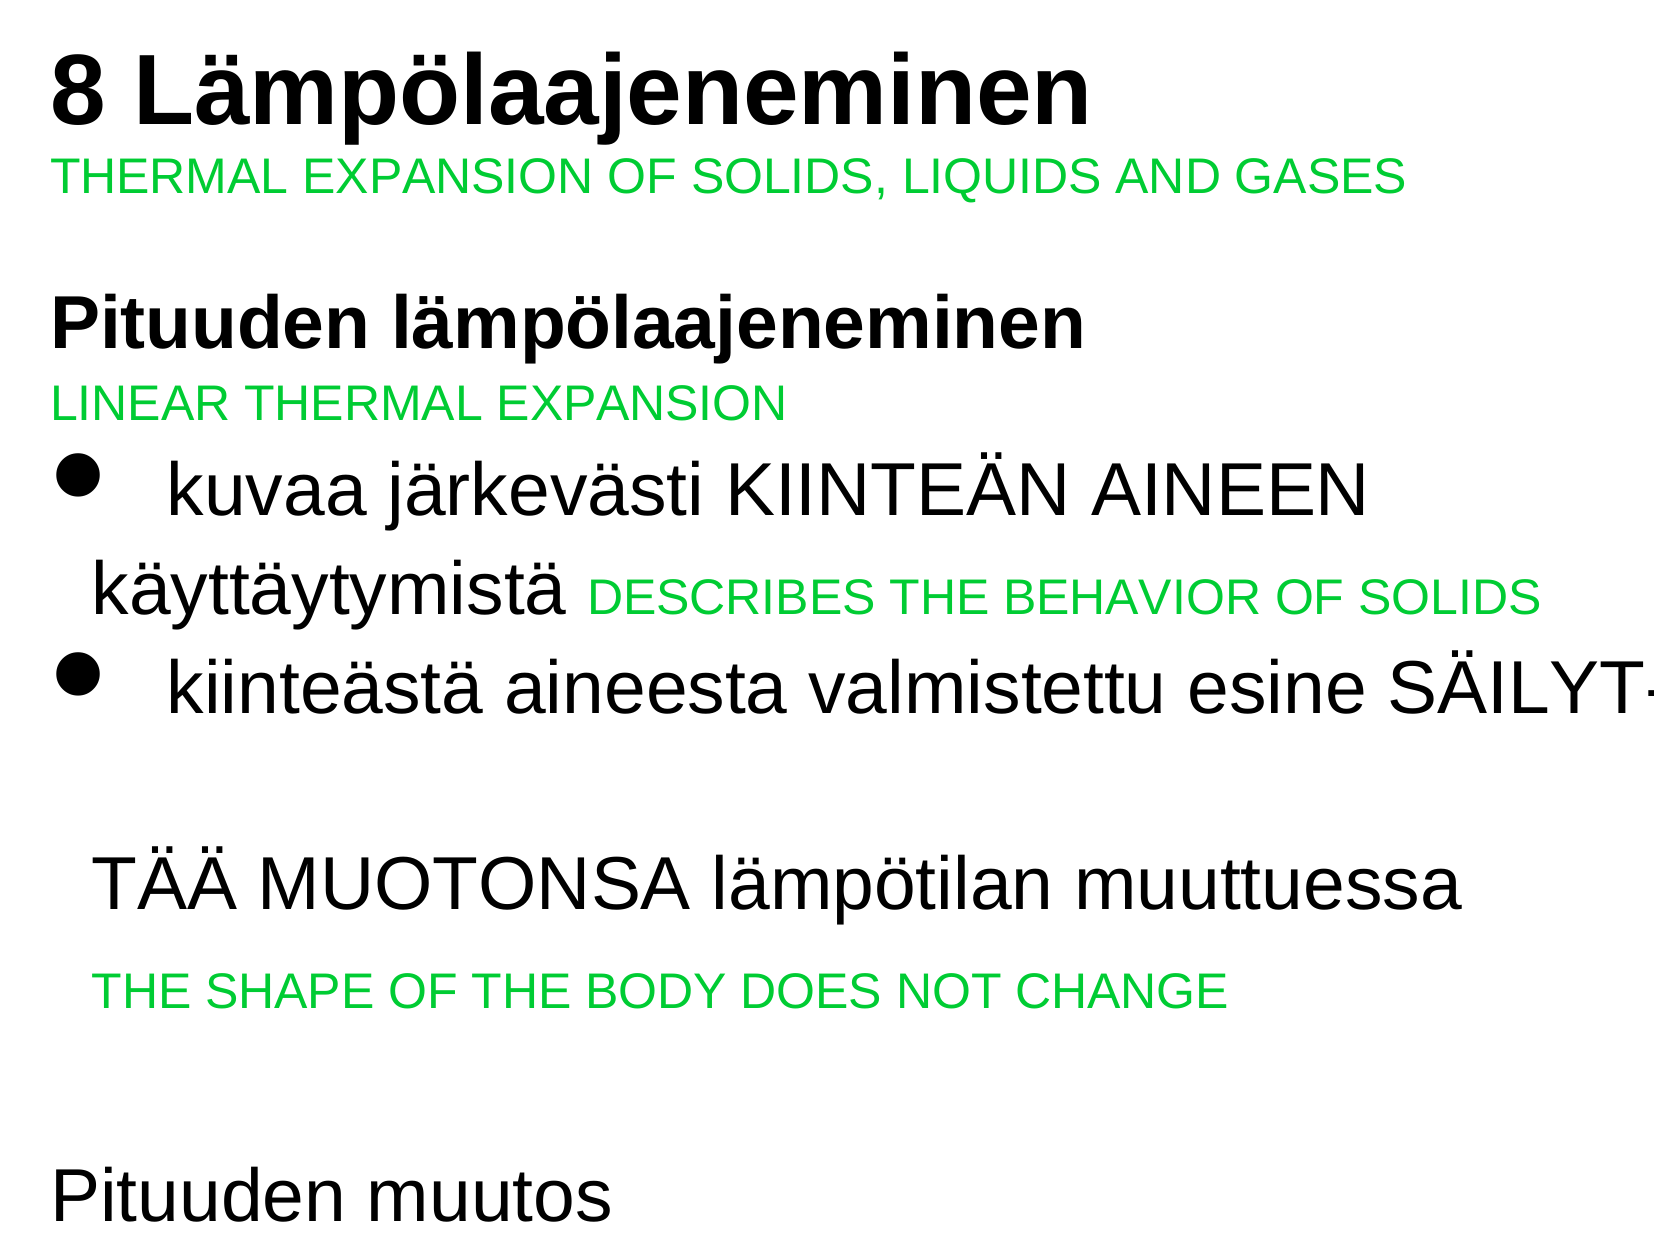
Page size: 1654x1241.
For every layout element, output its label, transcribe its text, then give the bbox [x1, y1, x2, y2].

text_box 8 Lämpölaajeneminen THERMAL EXPANSION OF SOLIDS, LIQUIDS AND GASES Pituuden lämpölaajeneminen LINEAR THERMAL EXPANSION kuvaa järkevästi KIINTEÄN AINEEN käyttäytymistä DESCRIBES THE BEHAVIOR OF SOLIDS kiinteästä aineesta valmistettu esine SÄILYT- TÄÄ MUOTONSA lämpötilan muuttuessa THE SHAPE OF THE BODY DOES NOT CHANGE Pituuden muutos Δ = α ΔT Ks. MAOL s. 72 → [35, 27, 1654, 1038]
